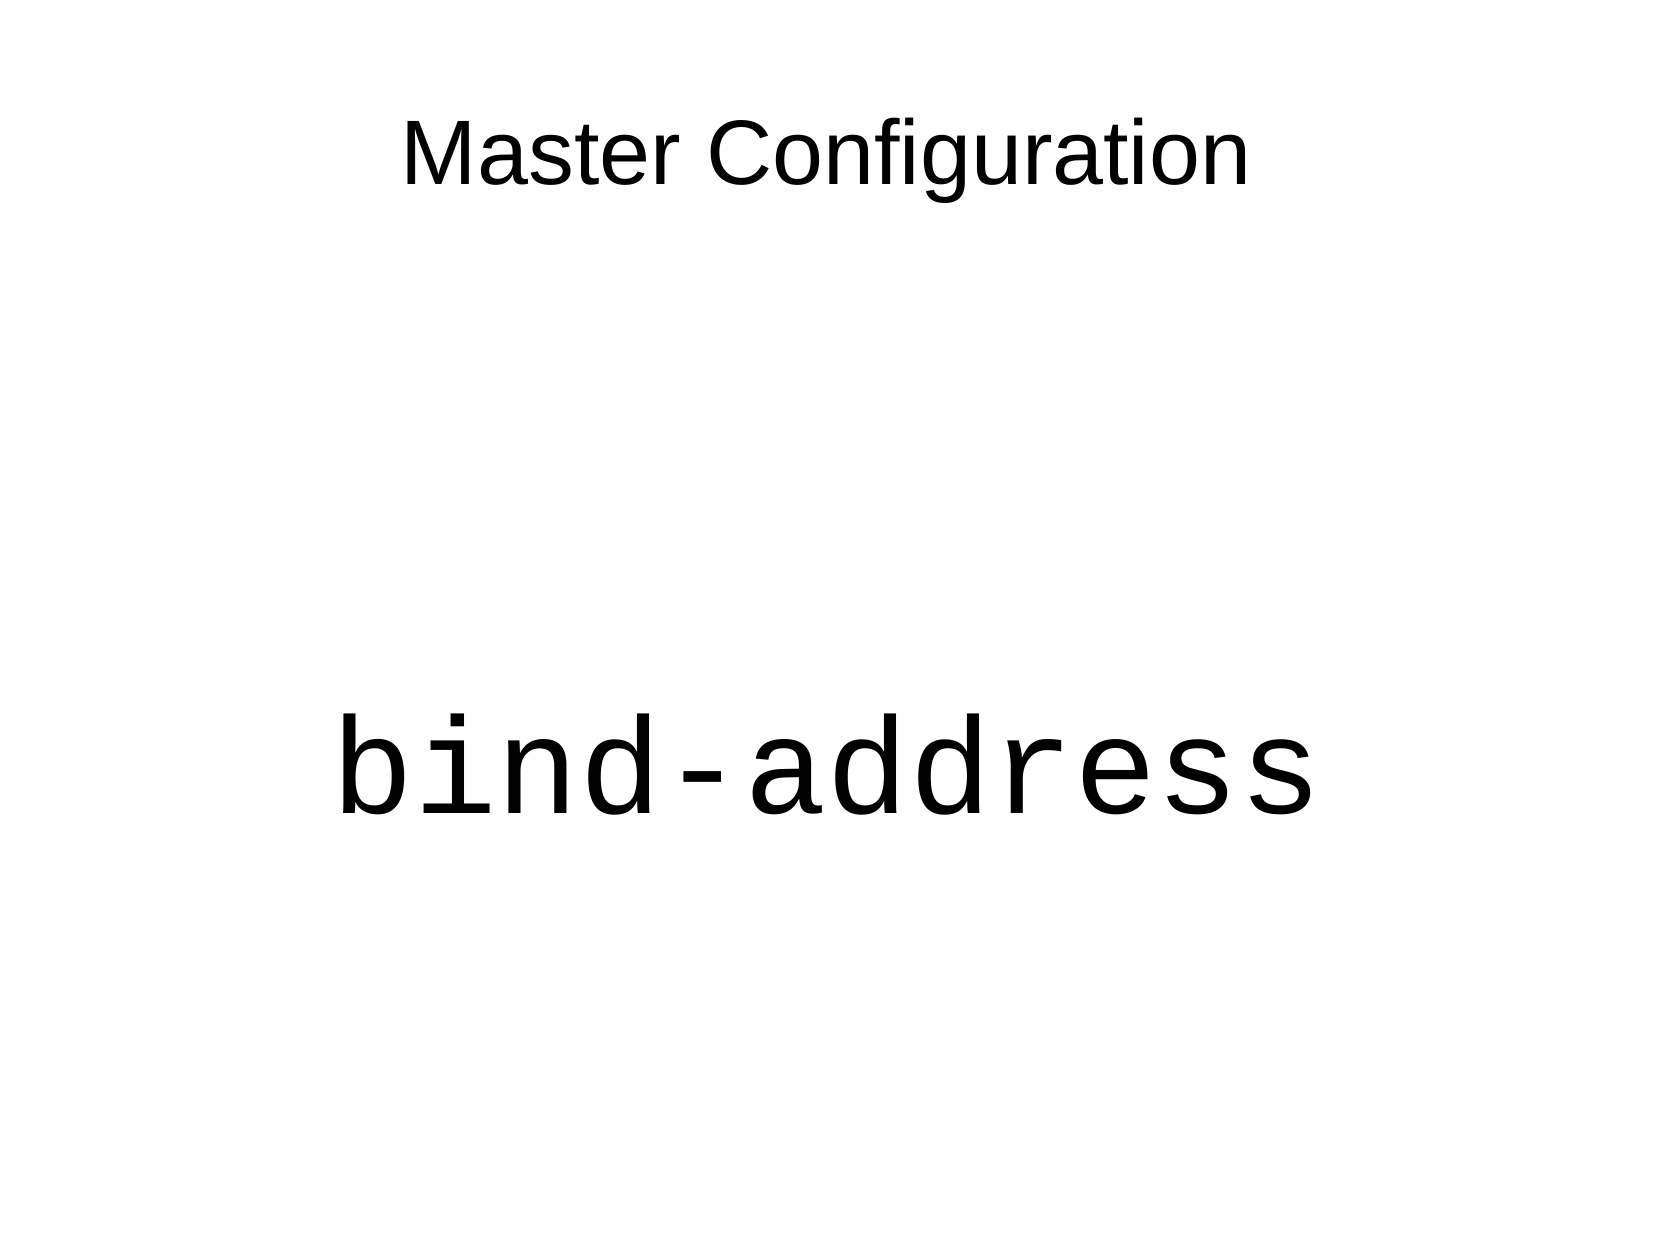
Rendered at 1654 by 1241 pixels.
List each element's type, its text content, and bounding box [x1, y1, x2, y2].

subtitle bind-address [82, 290, 1571, 1109]
title Master Configuration [82, 49, 1571, 257]
